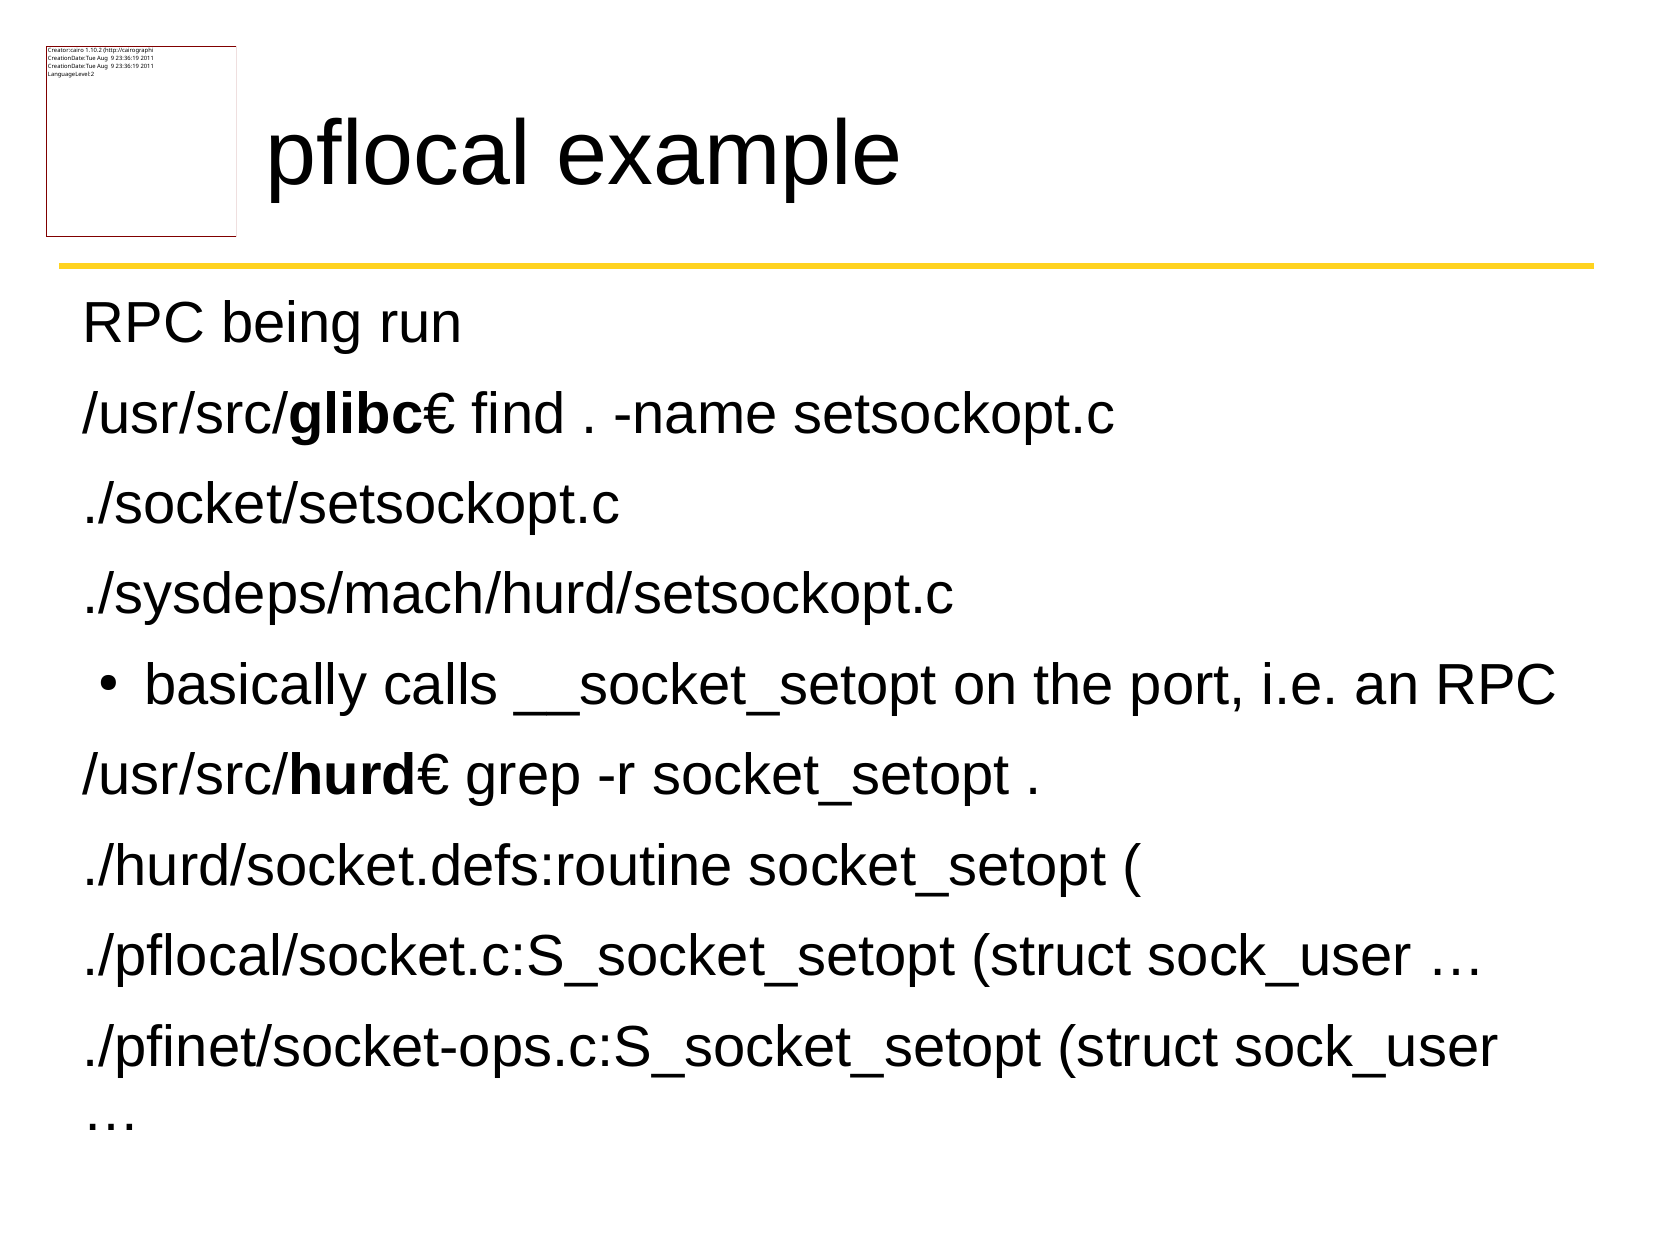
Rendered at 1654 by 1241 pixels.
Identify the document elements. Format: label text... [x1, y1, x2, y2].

title pflocal example [265, 49, 1571, 257]
list RPC being run /usr/src/glibc€ find . -name setsockopt.c ./socket/setsockopt.c ./sysdeps/mach/hurd/setsockopt.c basically calls __socket_setopt on the port, i.e. an RPC /usr/src/hurd€ grep -r socket_setopt . ./hurd/socket.defs:routine socket_setopt ( ./pflocal/socket.c:S_socket_setopt (struct sock_user … ./pfinet/socket-ops.c:S_socket_setopt (struct sock_user … [82, 290, 1571, 1152]
